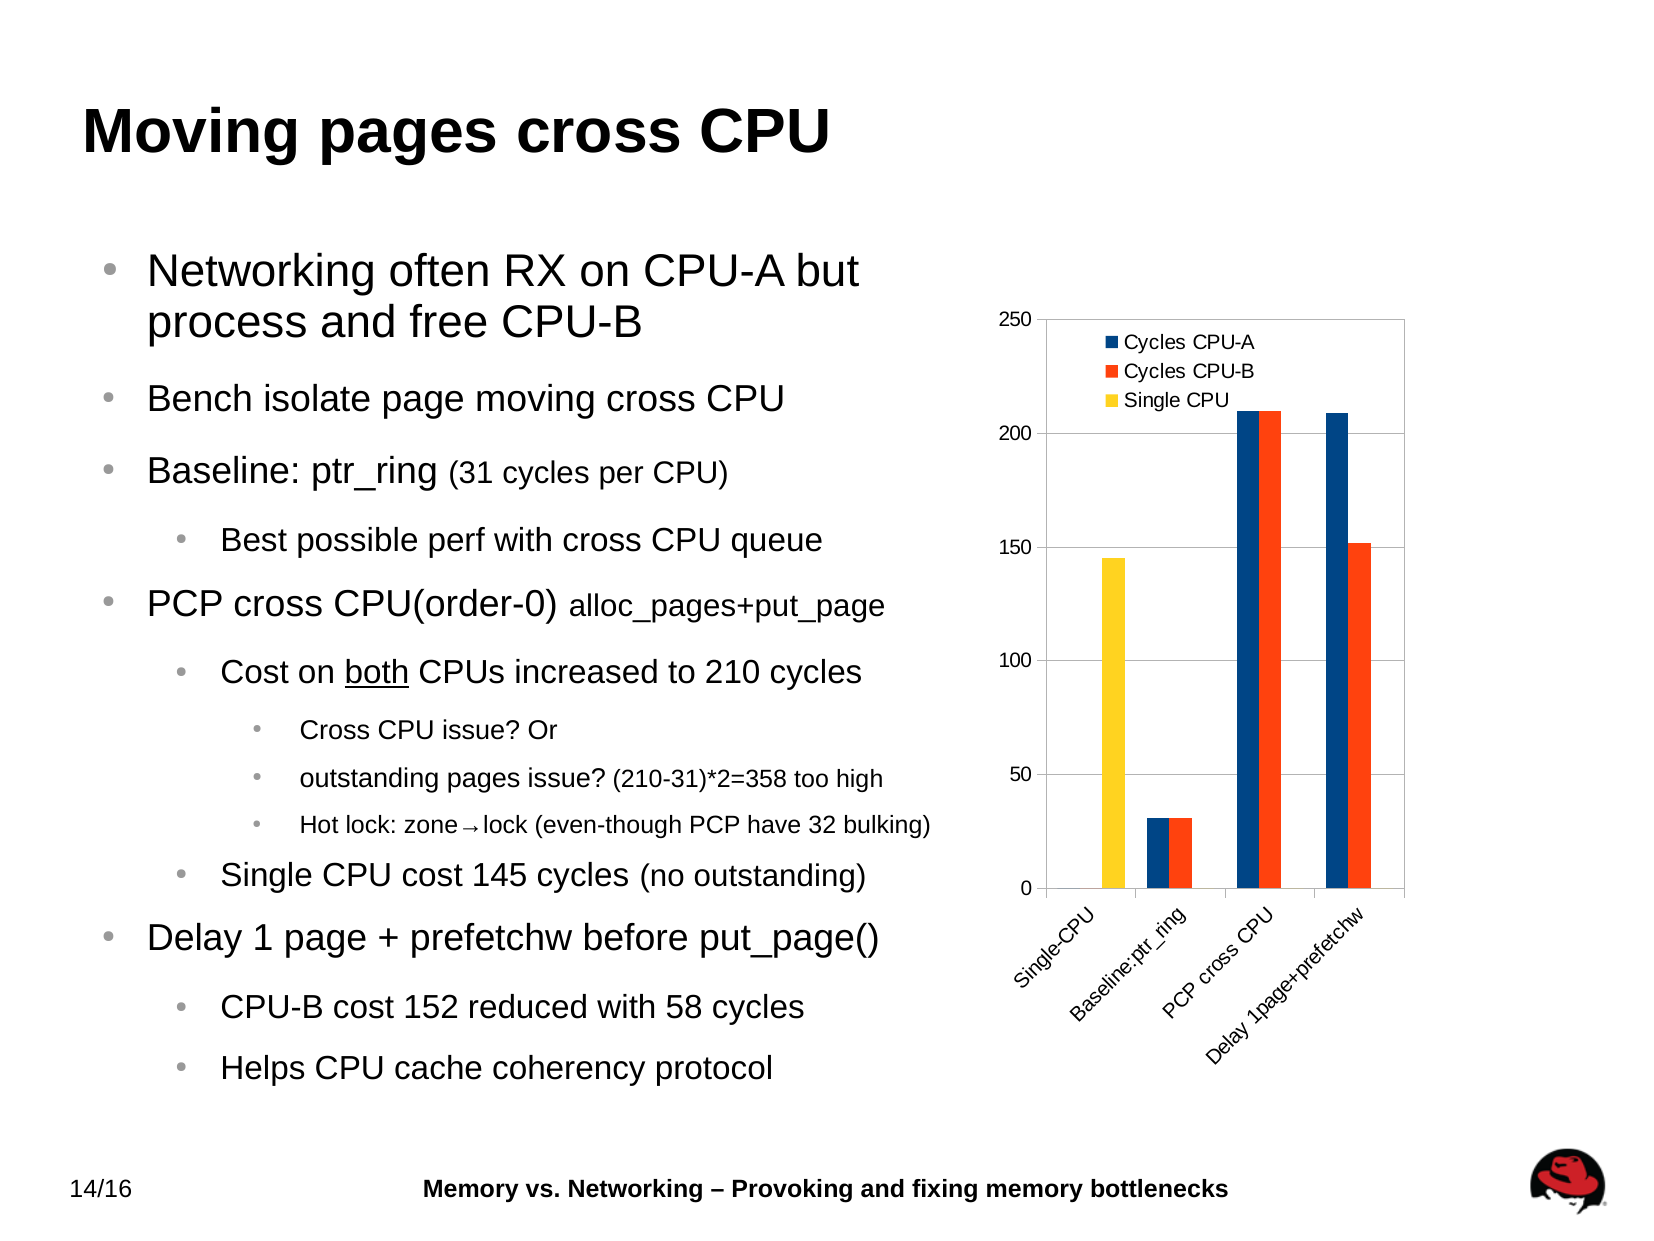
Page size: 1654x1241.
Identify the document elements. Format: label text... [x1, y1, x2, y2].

title Moving pages cross CPU [82, 37, 1571, 226]
picture [1529, 1146, 1613, 1224]
list Networking often RX on CPU-A but process and free CPU-B Bench isolate page moving cross CPU Baseline: ptr_ring (31 cycles per CPU) Best possible perf with cross CPU queue PCP cross CPU(order-0) alloc_pages+put_page Cost on both CPUs increased to 210 cycles Cross CPU issue? Or outstanding pages issue? (210-31)*2=358 too high Hot lock: zone→lock (even-though PCP have 32 bulking) Single CPU cost 145 cycles (no outstanding) Delay 1 page + prefetchw before put_page() CPU-B cost 152 reduced with 58 cycles Helps CPU cache coherency protocol [86, 244, 976, 1087]
chart [986, 292, 1593, 1086]
